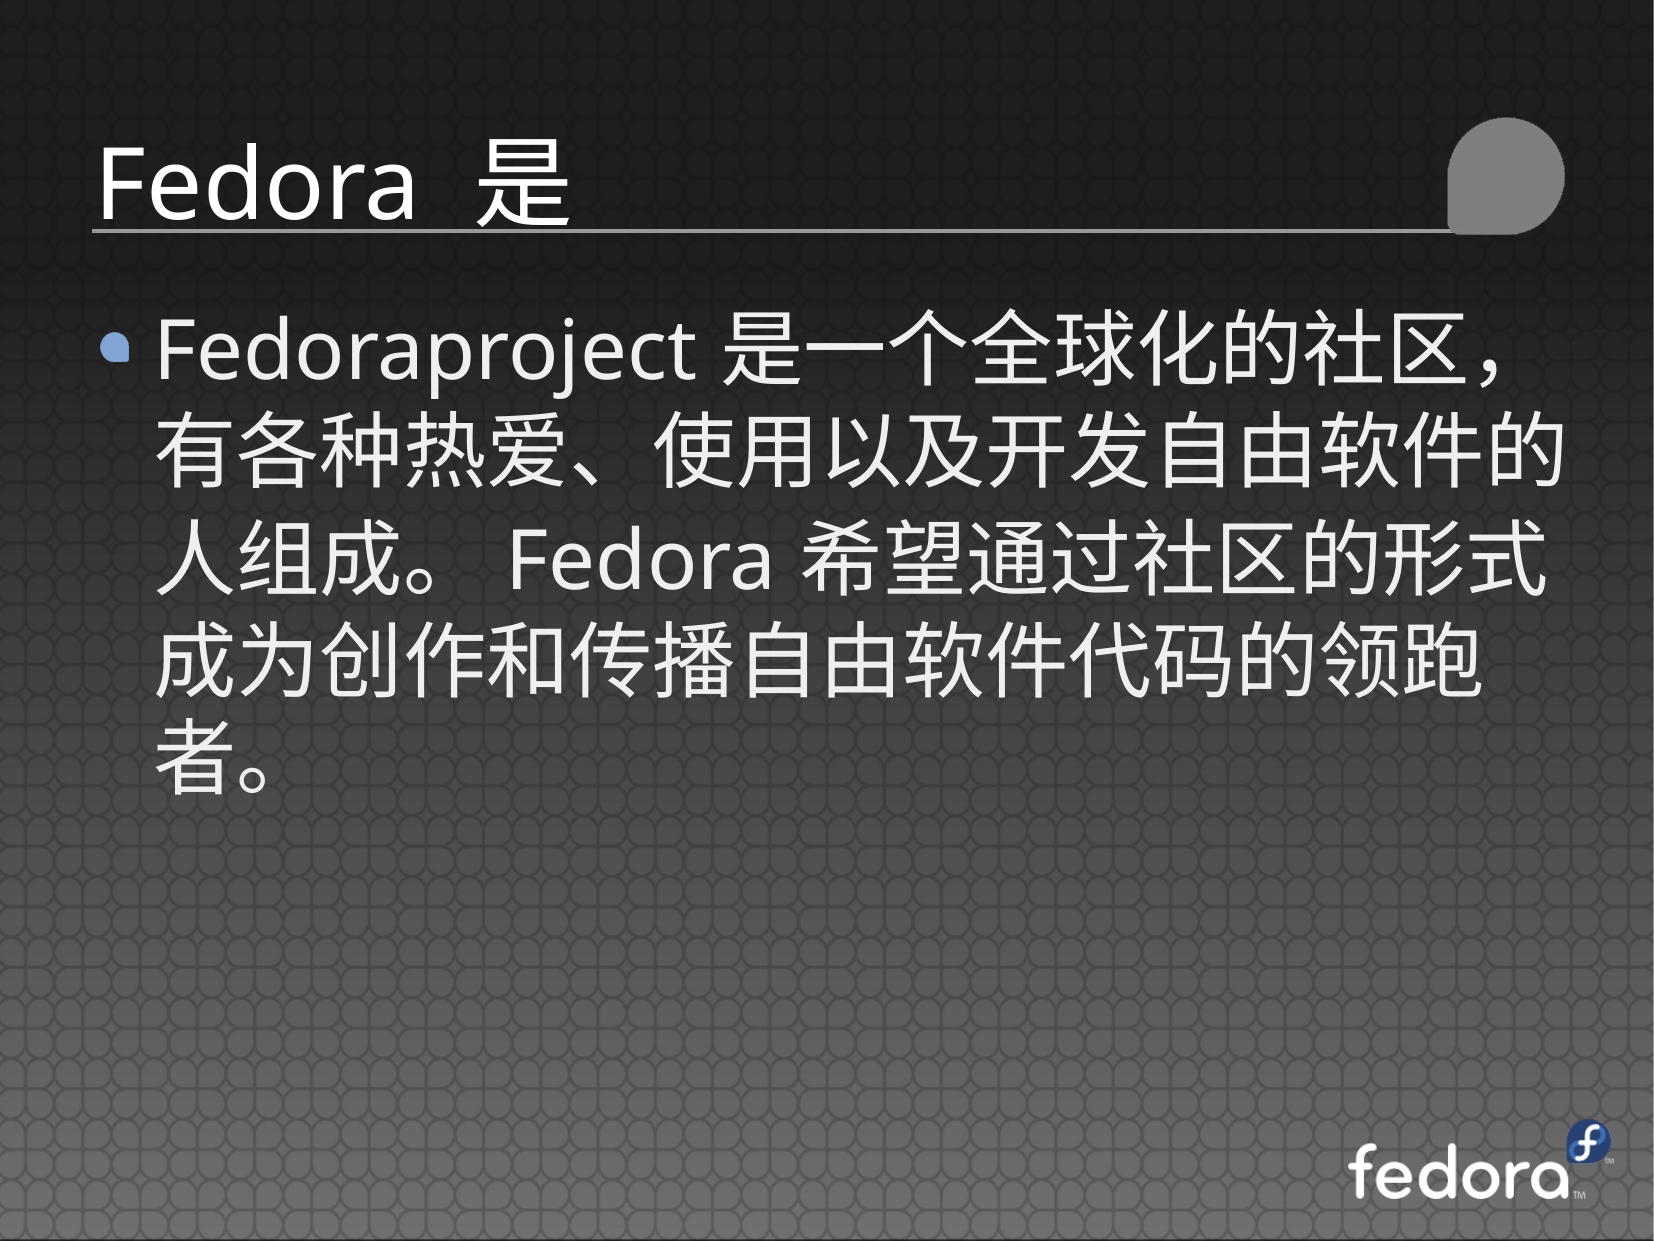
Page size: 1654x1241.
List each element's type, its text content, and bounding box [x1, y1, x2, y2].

title Fedora 是 [94, 100, 1427, 251]
picture [0, 0, 1654, 1241]
list Fedoraproject是一个全球化的社区，有各种热爱、使用以及开发自由软件的人组成。Fedora希望通过社区的形式成为创作和传播自由软件代码的领跑者。 [82, 290, 1571, 1094]
